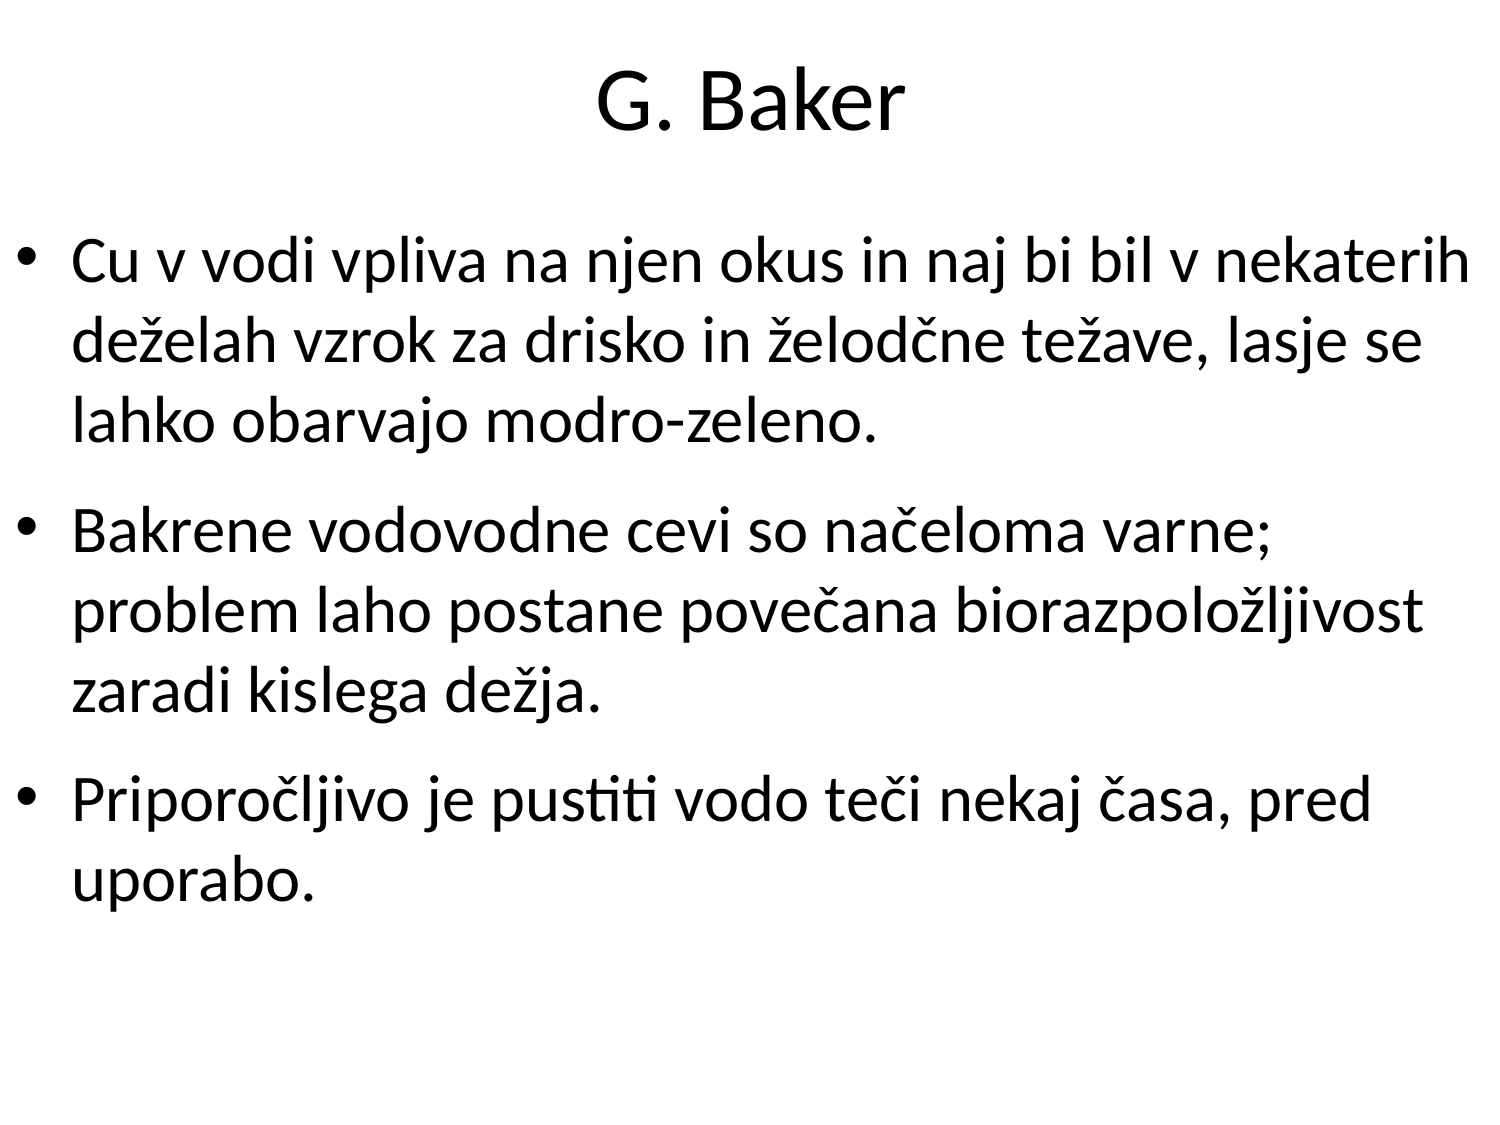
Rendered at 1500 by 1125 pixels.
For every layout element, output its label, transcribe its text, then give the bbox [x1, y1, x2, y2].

list Cu v vodi vpliva na njen okus in naj bi bil v nekaterih deželah vzrok za drisko in želodčne težave, lasje se lahko obarvajo modro-zeleno. Bakrene vodovodne cevi so načeloma varne; problem laho postane povečana biorazpoložljivost zaradi kislega dežja. Priporočljivo je pustiti vodo teči nekaj časa, pred uporabo. [0, 208, 1500, 1125]
title G. Baker [76, 0, 1427, 188]
